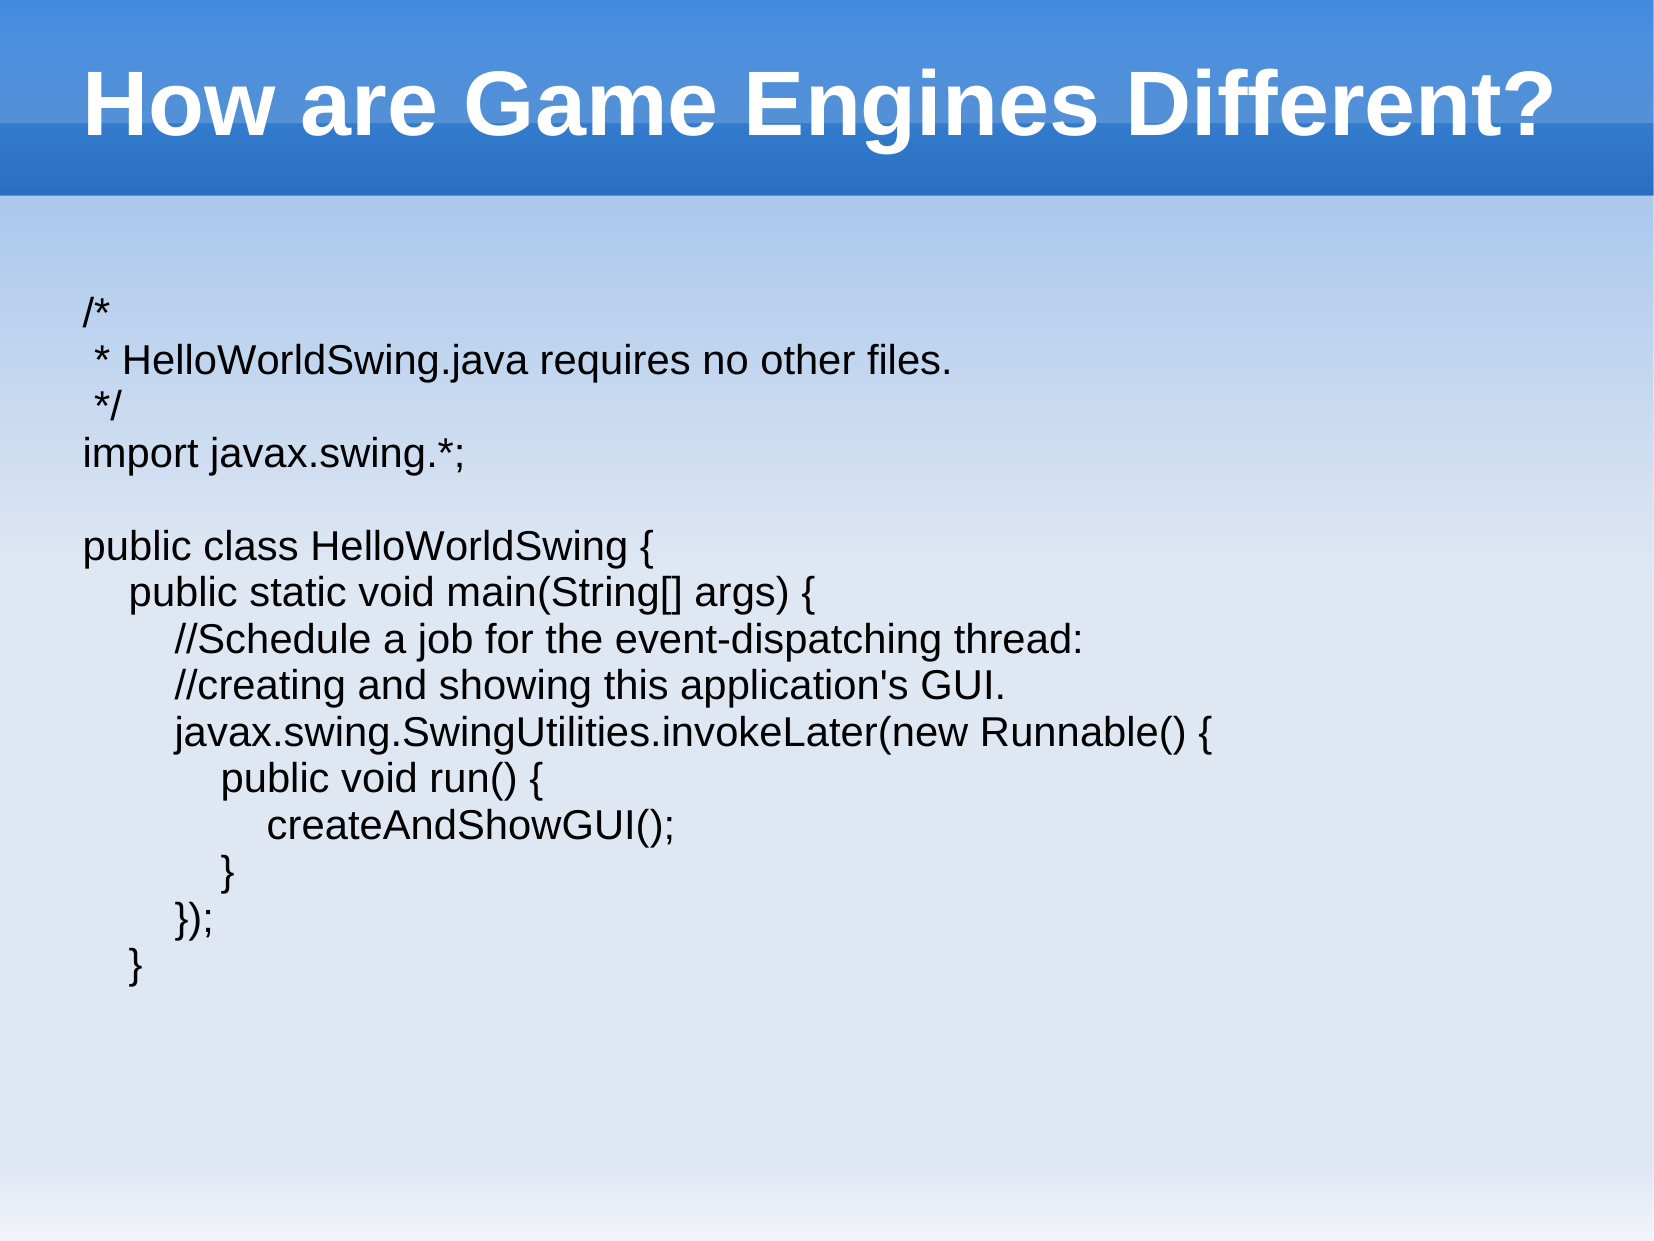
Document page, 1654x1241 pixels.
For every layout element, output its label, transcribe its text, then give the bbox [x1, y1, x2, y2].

picture [0, 0, 1654, 1241]
title How are Game Engines Different? [76, 0, 1565, 208]
list /* * HelloWorldSwing.java requires no other files. */ import javax.swing.*; public class HelloWorldSwing { public static void main(String[] args) { //Schedule a job for the event-dispatching thread: //creating and showing this application's GUI. javax.swing.SwingUtilities.invokeLater(new Runnable() { public void run() { createAndShowGUI(); } }); } [82, 290, 1571, 1109]
